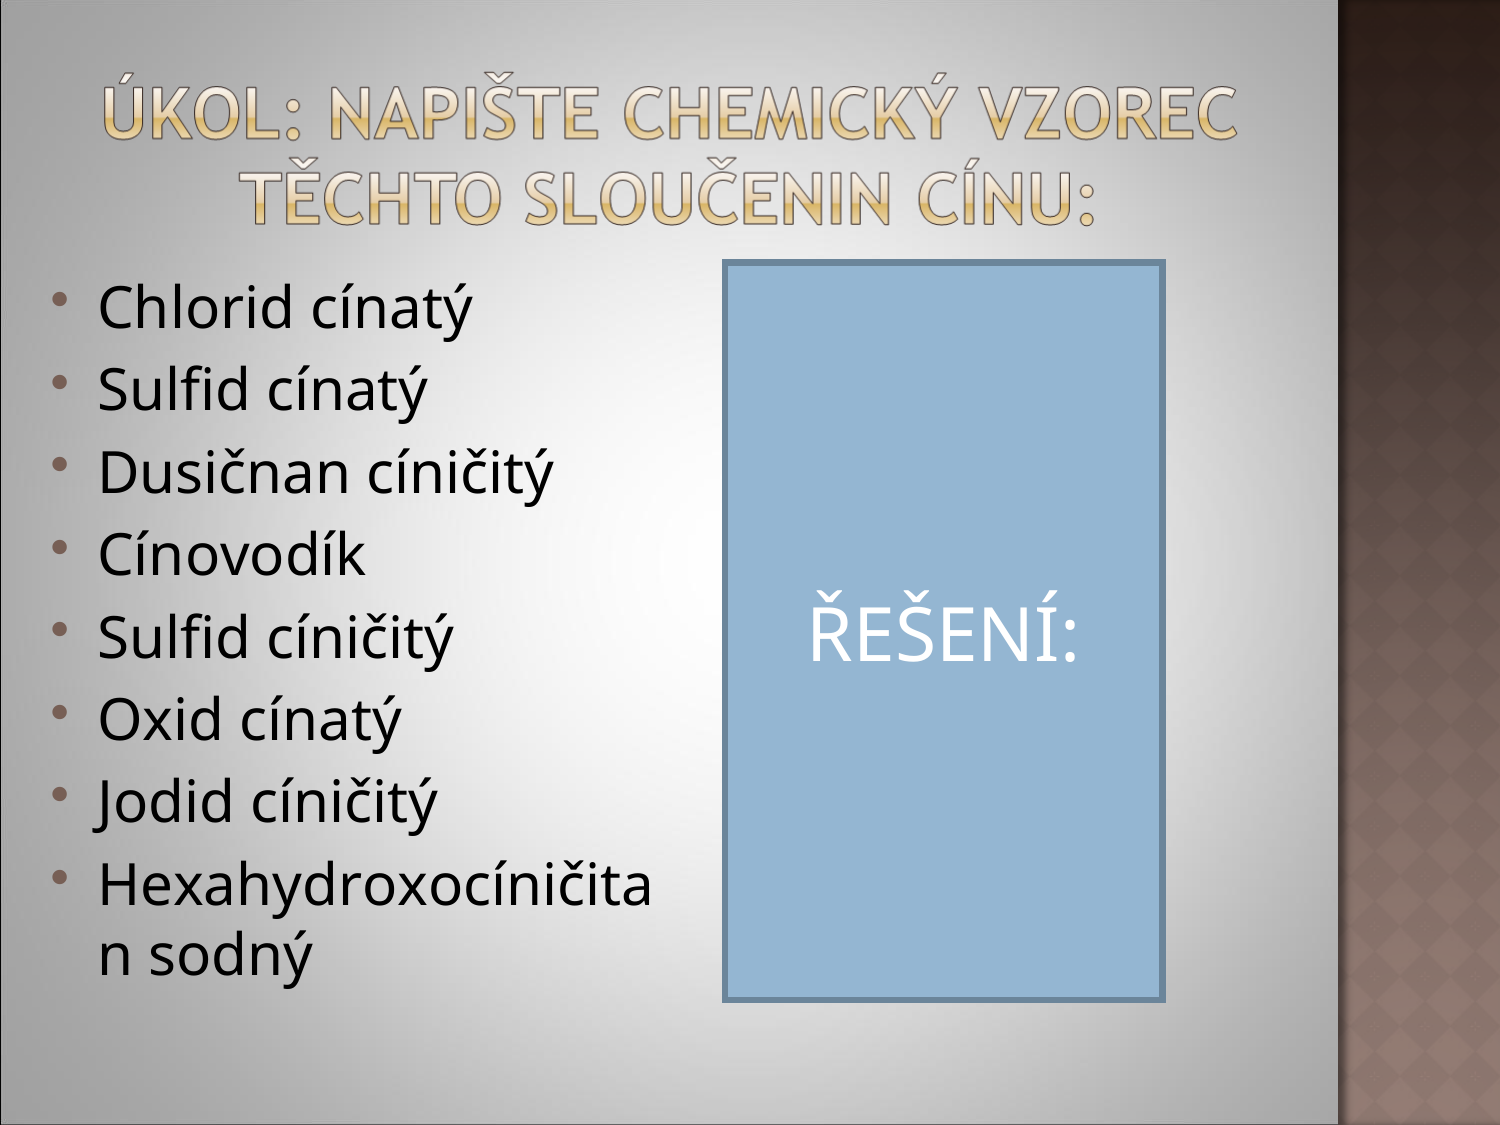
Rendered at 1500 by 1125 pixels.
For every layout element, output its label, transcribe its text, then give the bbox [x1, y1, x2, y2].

text_box [57, 47, 1303, 241]
text_box ŘEŠENÍ: [725, 262, 1163, 1000]
picture [0, 0, 1500, 1125]
list Chlorid cínatý Sulfid cínatý Dusičnan cíničitý Cínovodík Sulfid cíničitý Oxid cínatý Jodid cíničitý Hexahydroxocíničitan sodný [37, 262, 675, 1078]
list SnCl2 SnS Sn(NO3)4 SnH4 SnS2 SnO SnI4 Na2[Sn(OH)6] [712, 262, 1300, 1006]
